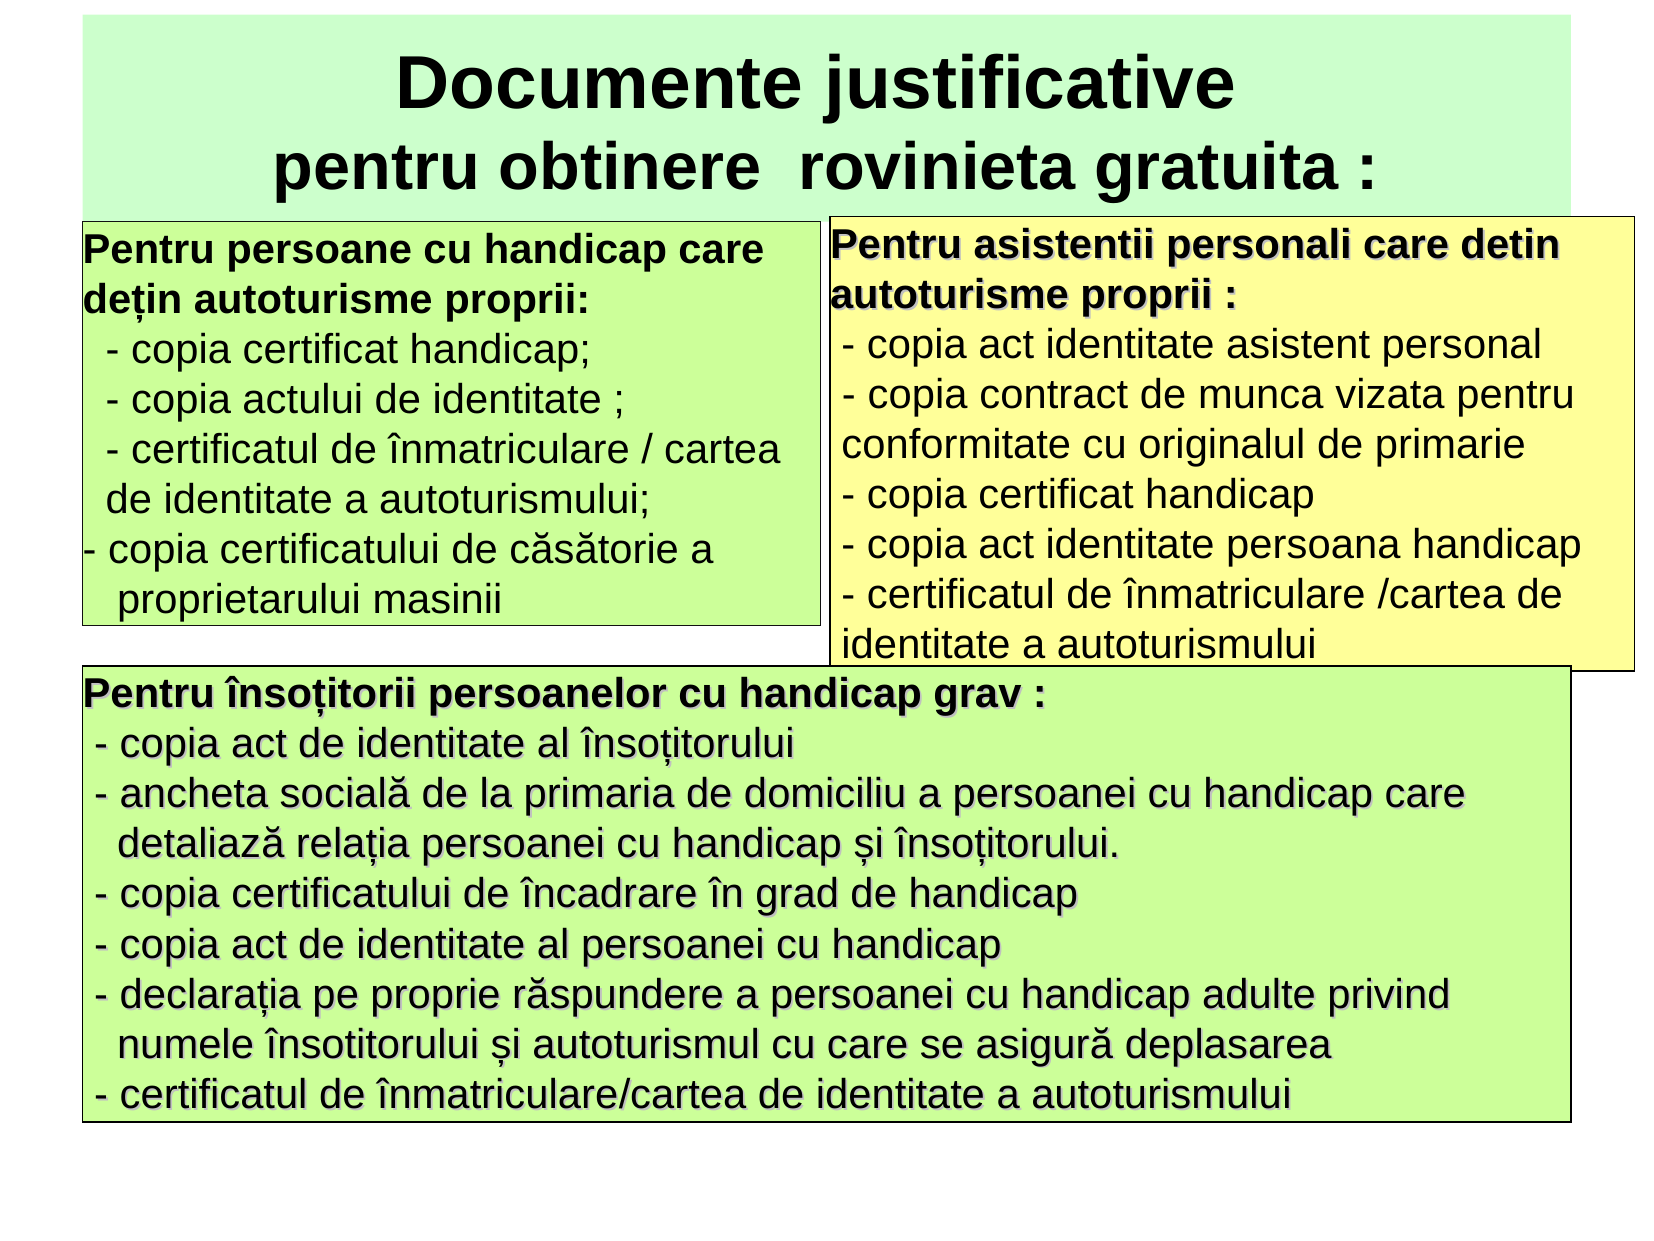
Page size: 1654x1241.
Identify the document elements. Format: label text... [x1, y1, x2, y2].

list Pentru însoțitorii persoanelor cu handicap grav : - copia act de identitate al însoțitorului - ancheta socială de la primaria de domiciliu a persoanei cu handicap care detaliază relația persoanei cu handicap și însoțitorului. - copia certificatului de încadrare în grad de handicap - copia act de identitate al persoanei cu handicap - declarația pe proprie răspundere a persoanei cu handicap adulte privind numele însotitorului și autoturismul cu care se asigură deplasarea - certificatul de înmatriculare/cartea de identitate a autoturismului [82, 665, 1571, 1123]
list Pentru asistentii personali care detin autoturisme proprii : - copia act identitate asistent personal - copia contract de munca vizata pentru conformitate cu originalul de primarie - copia certificat handicap - copia act identitate persoana handicap - certificatul de înmatriculare /cartea de identitate a autoturismului [829, 216, 1635, 671]
list Pentru persoane cu handicap care dețin autoturisme proprii: - copia certificat handicap; - copia actului de identitate ; - certificatul de înmatriculare / cartea de identitate a autoturismului; - copia certificatului de căsătorie a proprietarului masinii [82, 221, 821, 626]
title Documente justificative pentru obtinere rovinieta gratuita : [82, 14, 1571, 222]
